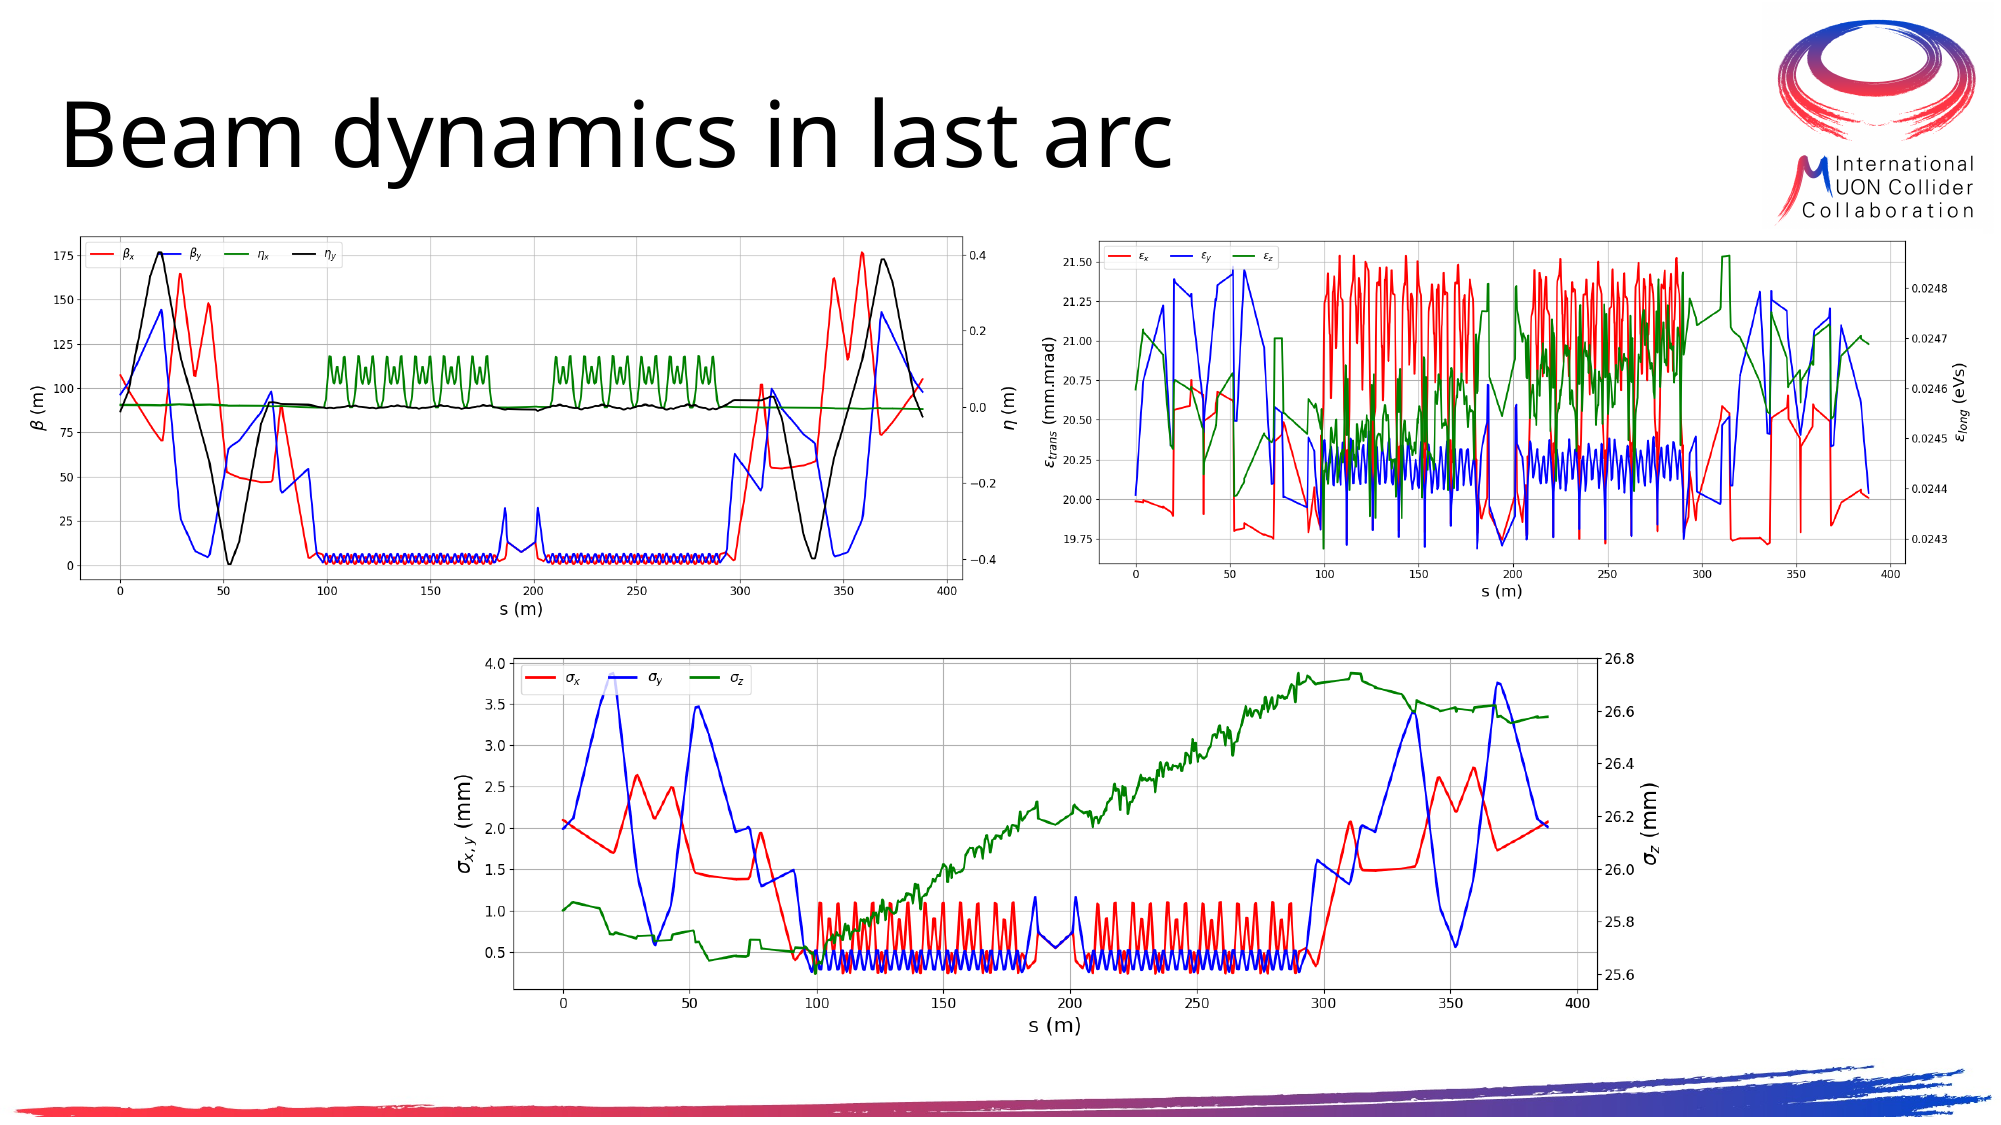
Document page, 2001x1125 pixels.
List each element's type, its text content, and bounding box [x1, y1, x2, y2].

picture [0, 1058, 2000, 1117]
picture [17, 2, 1994, 630]
picture [438, 637, 1677, 1051]
title Beam dynamics in last arc [43, 20, 1735, 229]
